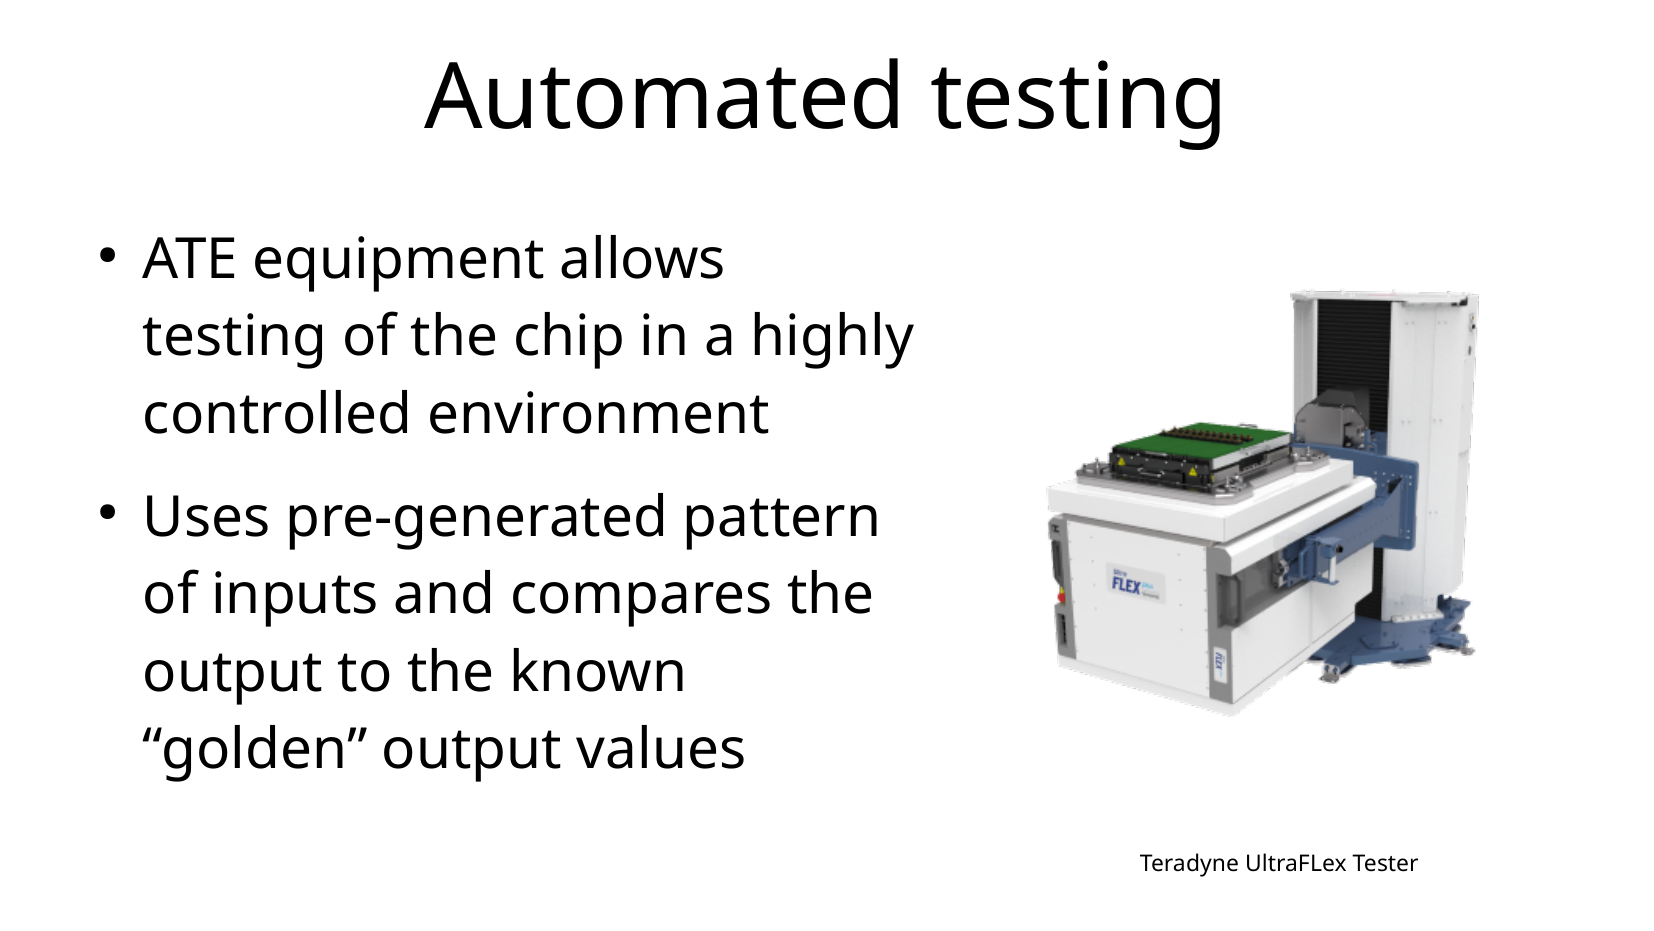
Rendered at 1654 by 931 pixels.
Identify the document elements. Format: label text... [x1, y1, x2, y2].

list ATE equipment allows testing of the chip in a highly controlled environment Uses pre-generated pattern of inputs and compares the output to the known “golden” output values [82, 217, 916, 841]
picture [1025, 276, 1510, 732]
title Automated testing [82, 15, 1571, 171]
text_box Teradyne UltraFLex Tester [1125, 840, 1432, 888]
